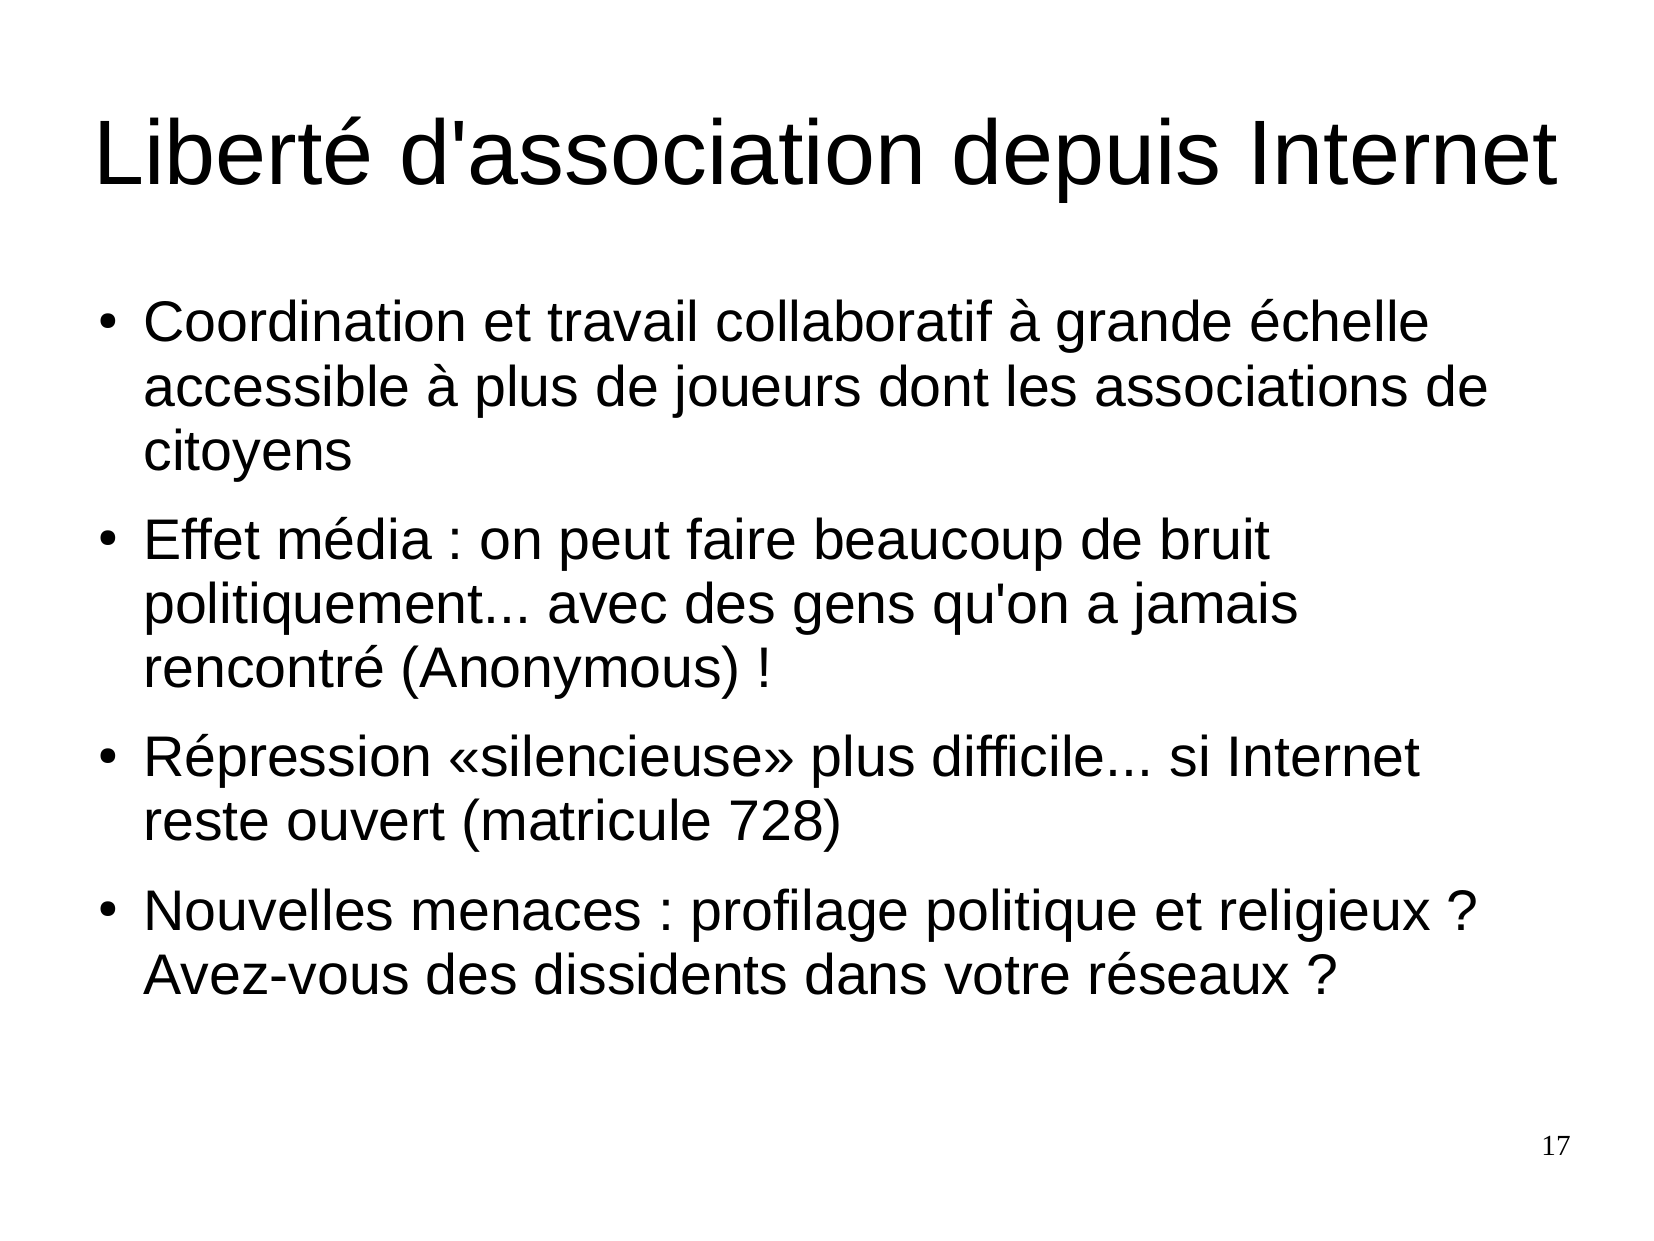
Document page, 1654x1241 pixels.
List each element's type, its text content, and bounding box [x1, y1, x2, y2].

title Liberté d'association depuis Internet [82, 49, 1571, 257]
list Coordination et travail collaboratif à grande échelle accessible à plus de joueurs dont les associations de citoyens Effet média : on peut faire beaucoup de bruit politiquement... avec des gens qu'on a jamais rencontré (Anonymous) ! Répression «silencieuse» plus difficile... si Internet reste ouvert (matricule 728) Nouvelles menaces : profilage politique et religieux ? Avez-vous des dissidents dans votre réseaux ? [82, 290, 1538, 1010]
